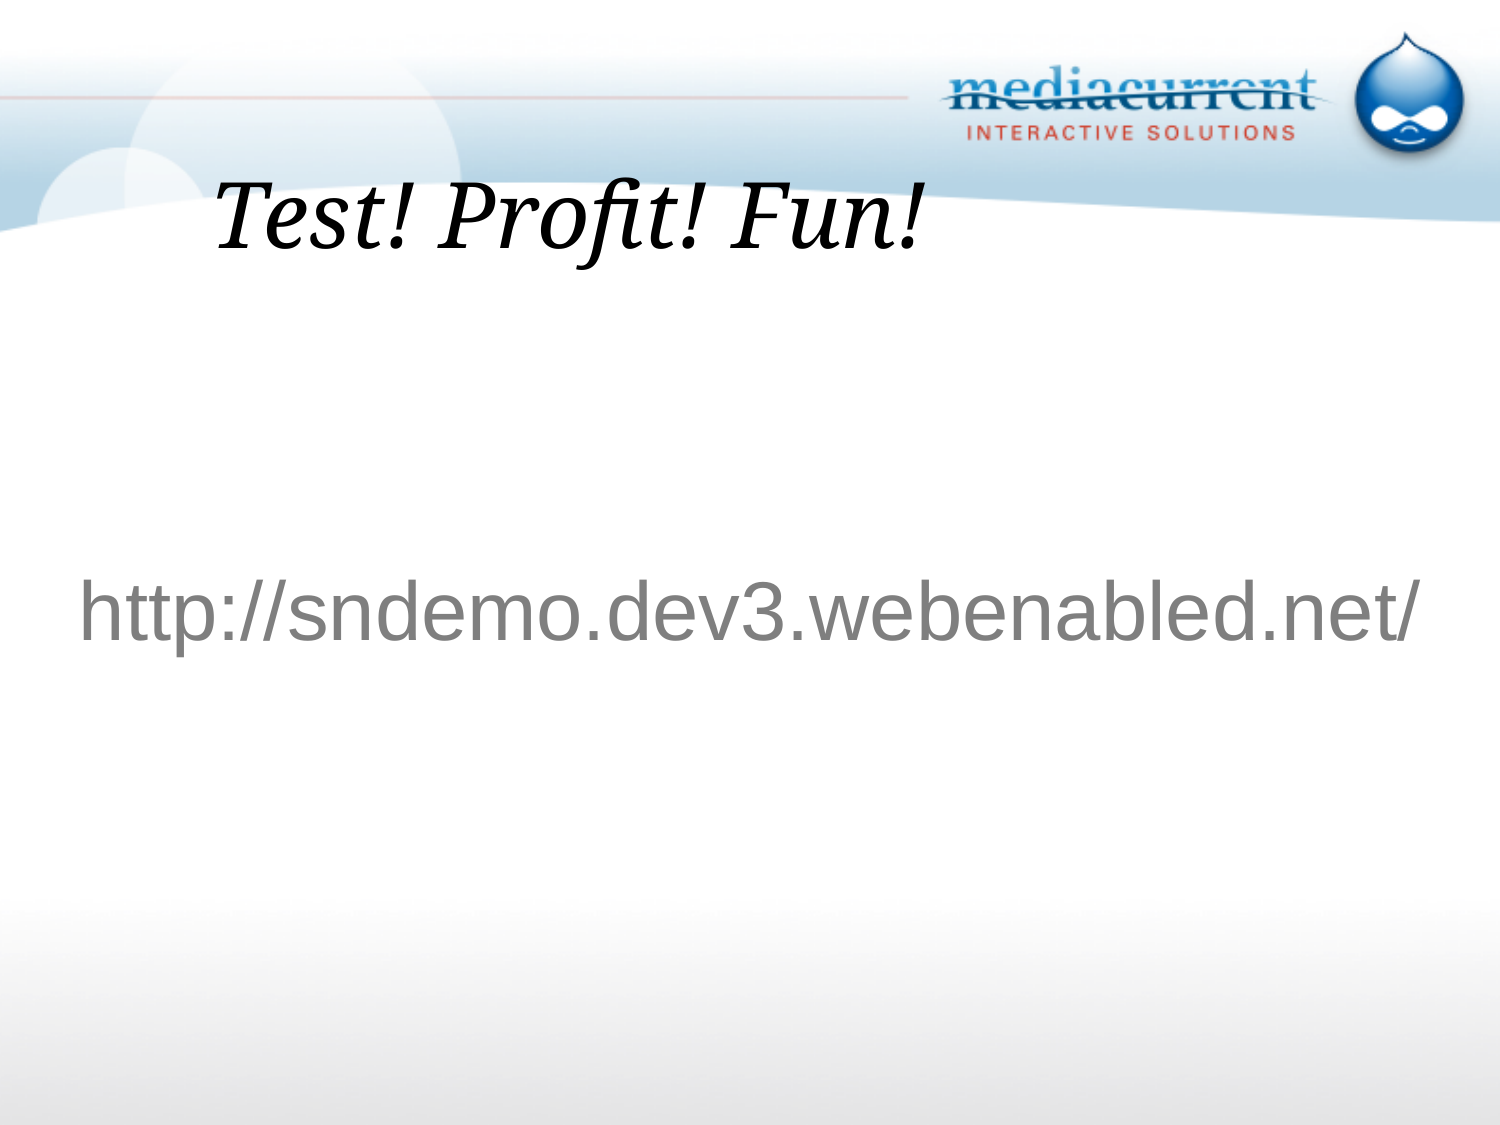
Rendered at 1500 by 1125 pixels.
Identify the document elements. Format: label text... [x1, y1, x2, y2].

text_box Test! Profit! Fun! [0, 149, 1138, 338]
text_box http://sndemo.dev3.webenabled.net/ [0, 549, 1500, 667]
